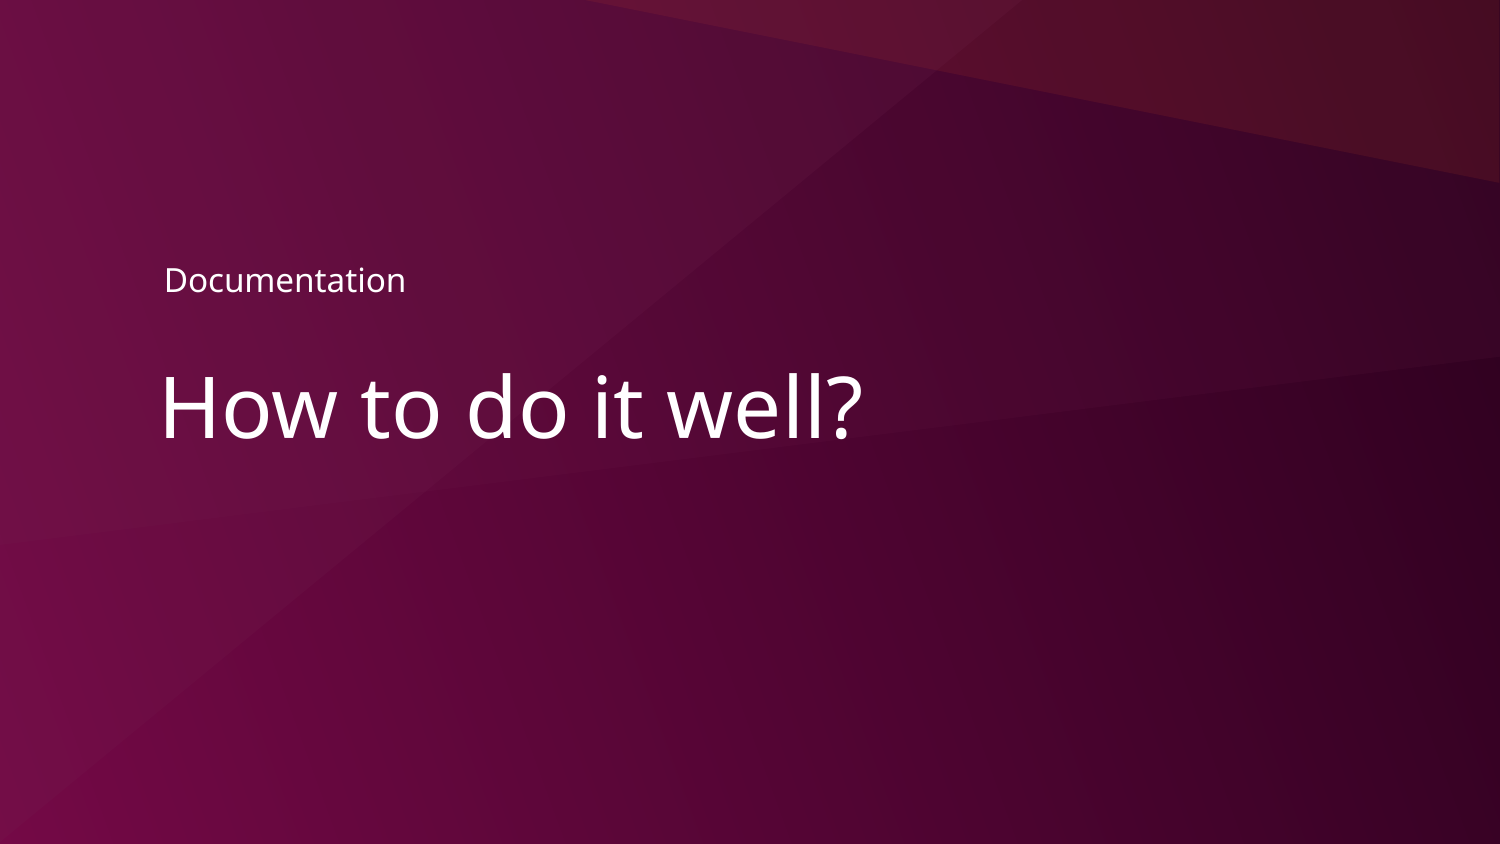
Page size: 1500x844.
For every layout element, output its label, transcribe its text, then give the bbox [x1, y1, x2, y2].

title How to do it well? [158, 352, 1378, 607]
subtitle Documentation [163, 259, 940, 324]
